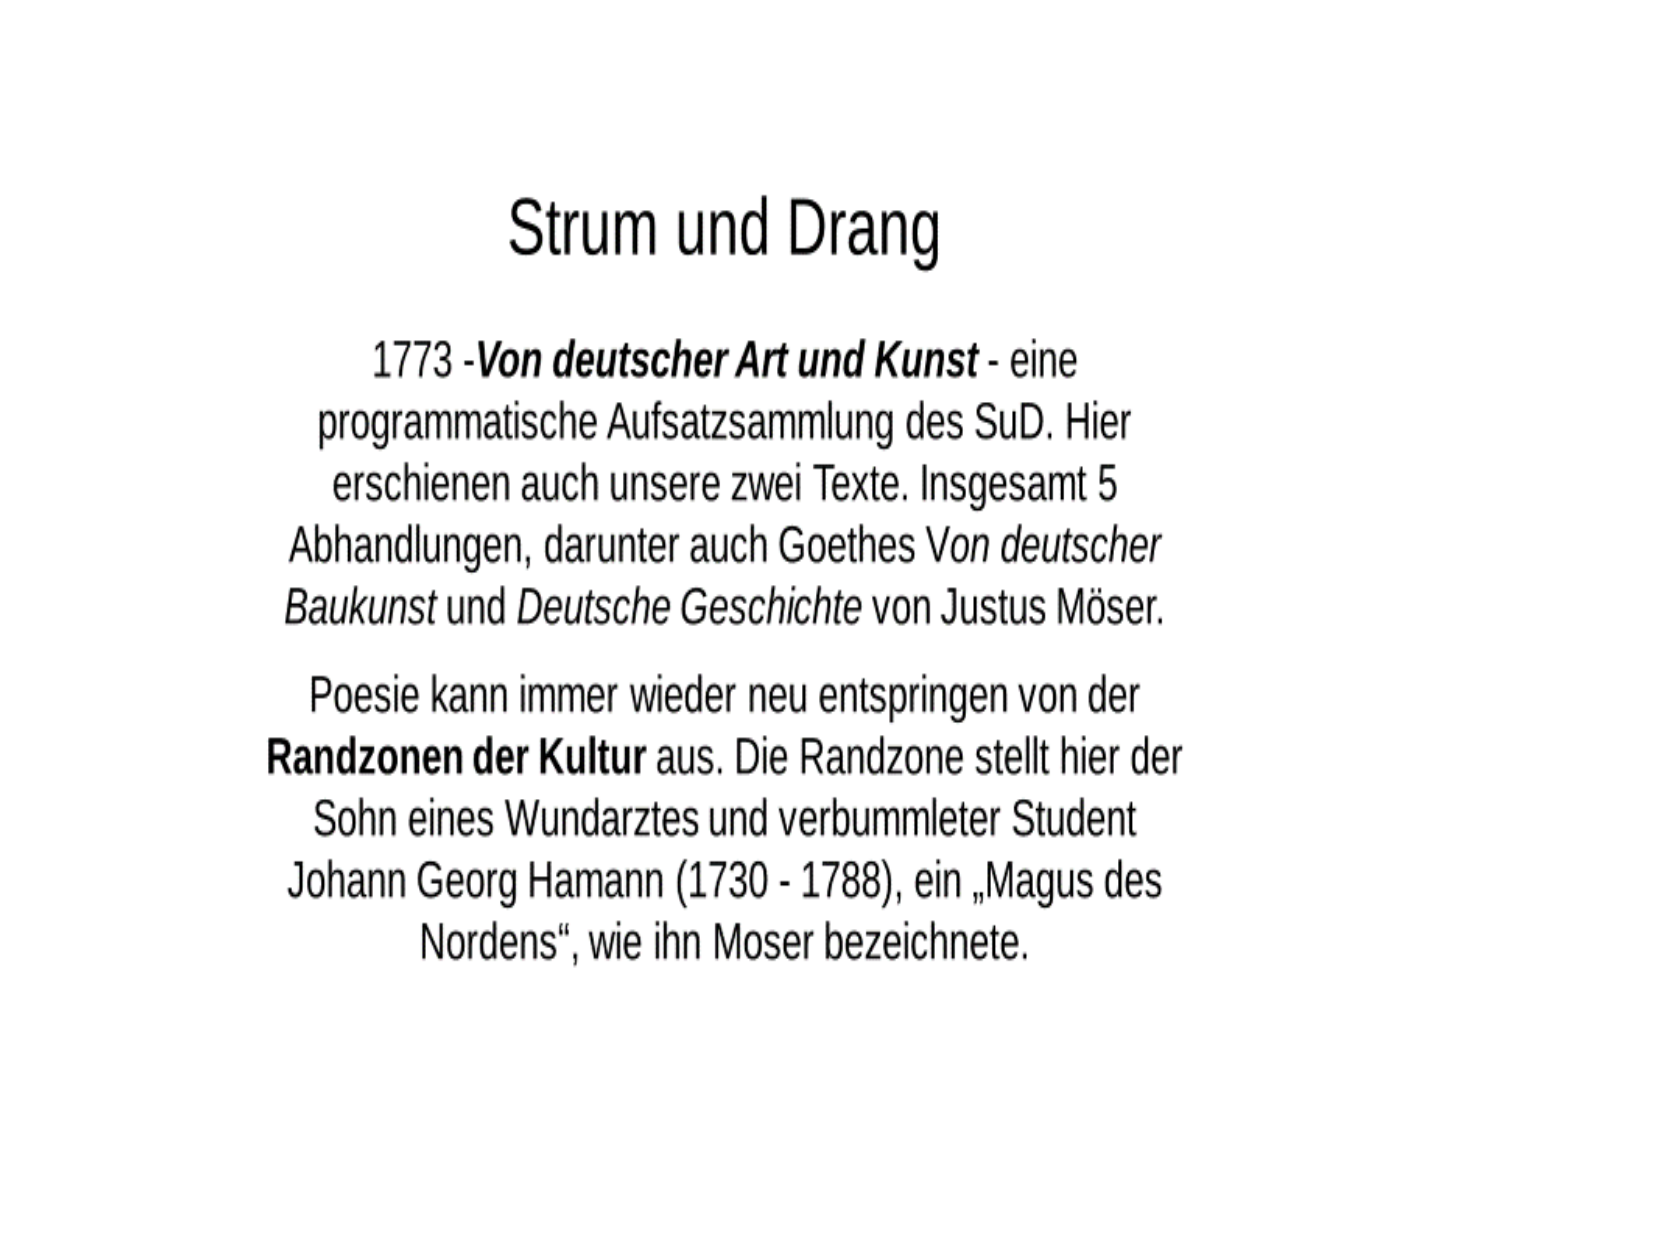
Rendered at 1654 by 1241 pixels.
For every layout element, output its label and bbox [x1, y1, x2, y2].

picture [211, 90, 1240, 1184]
